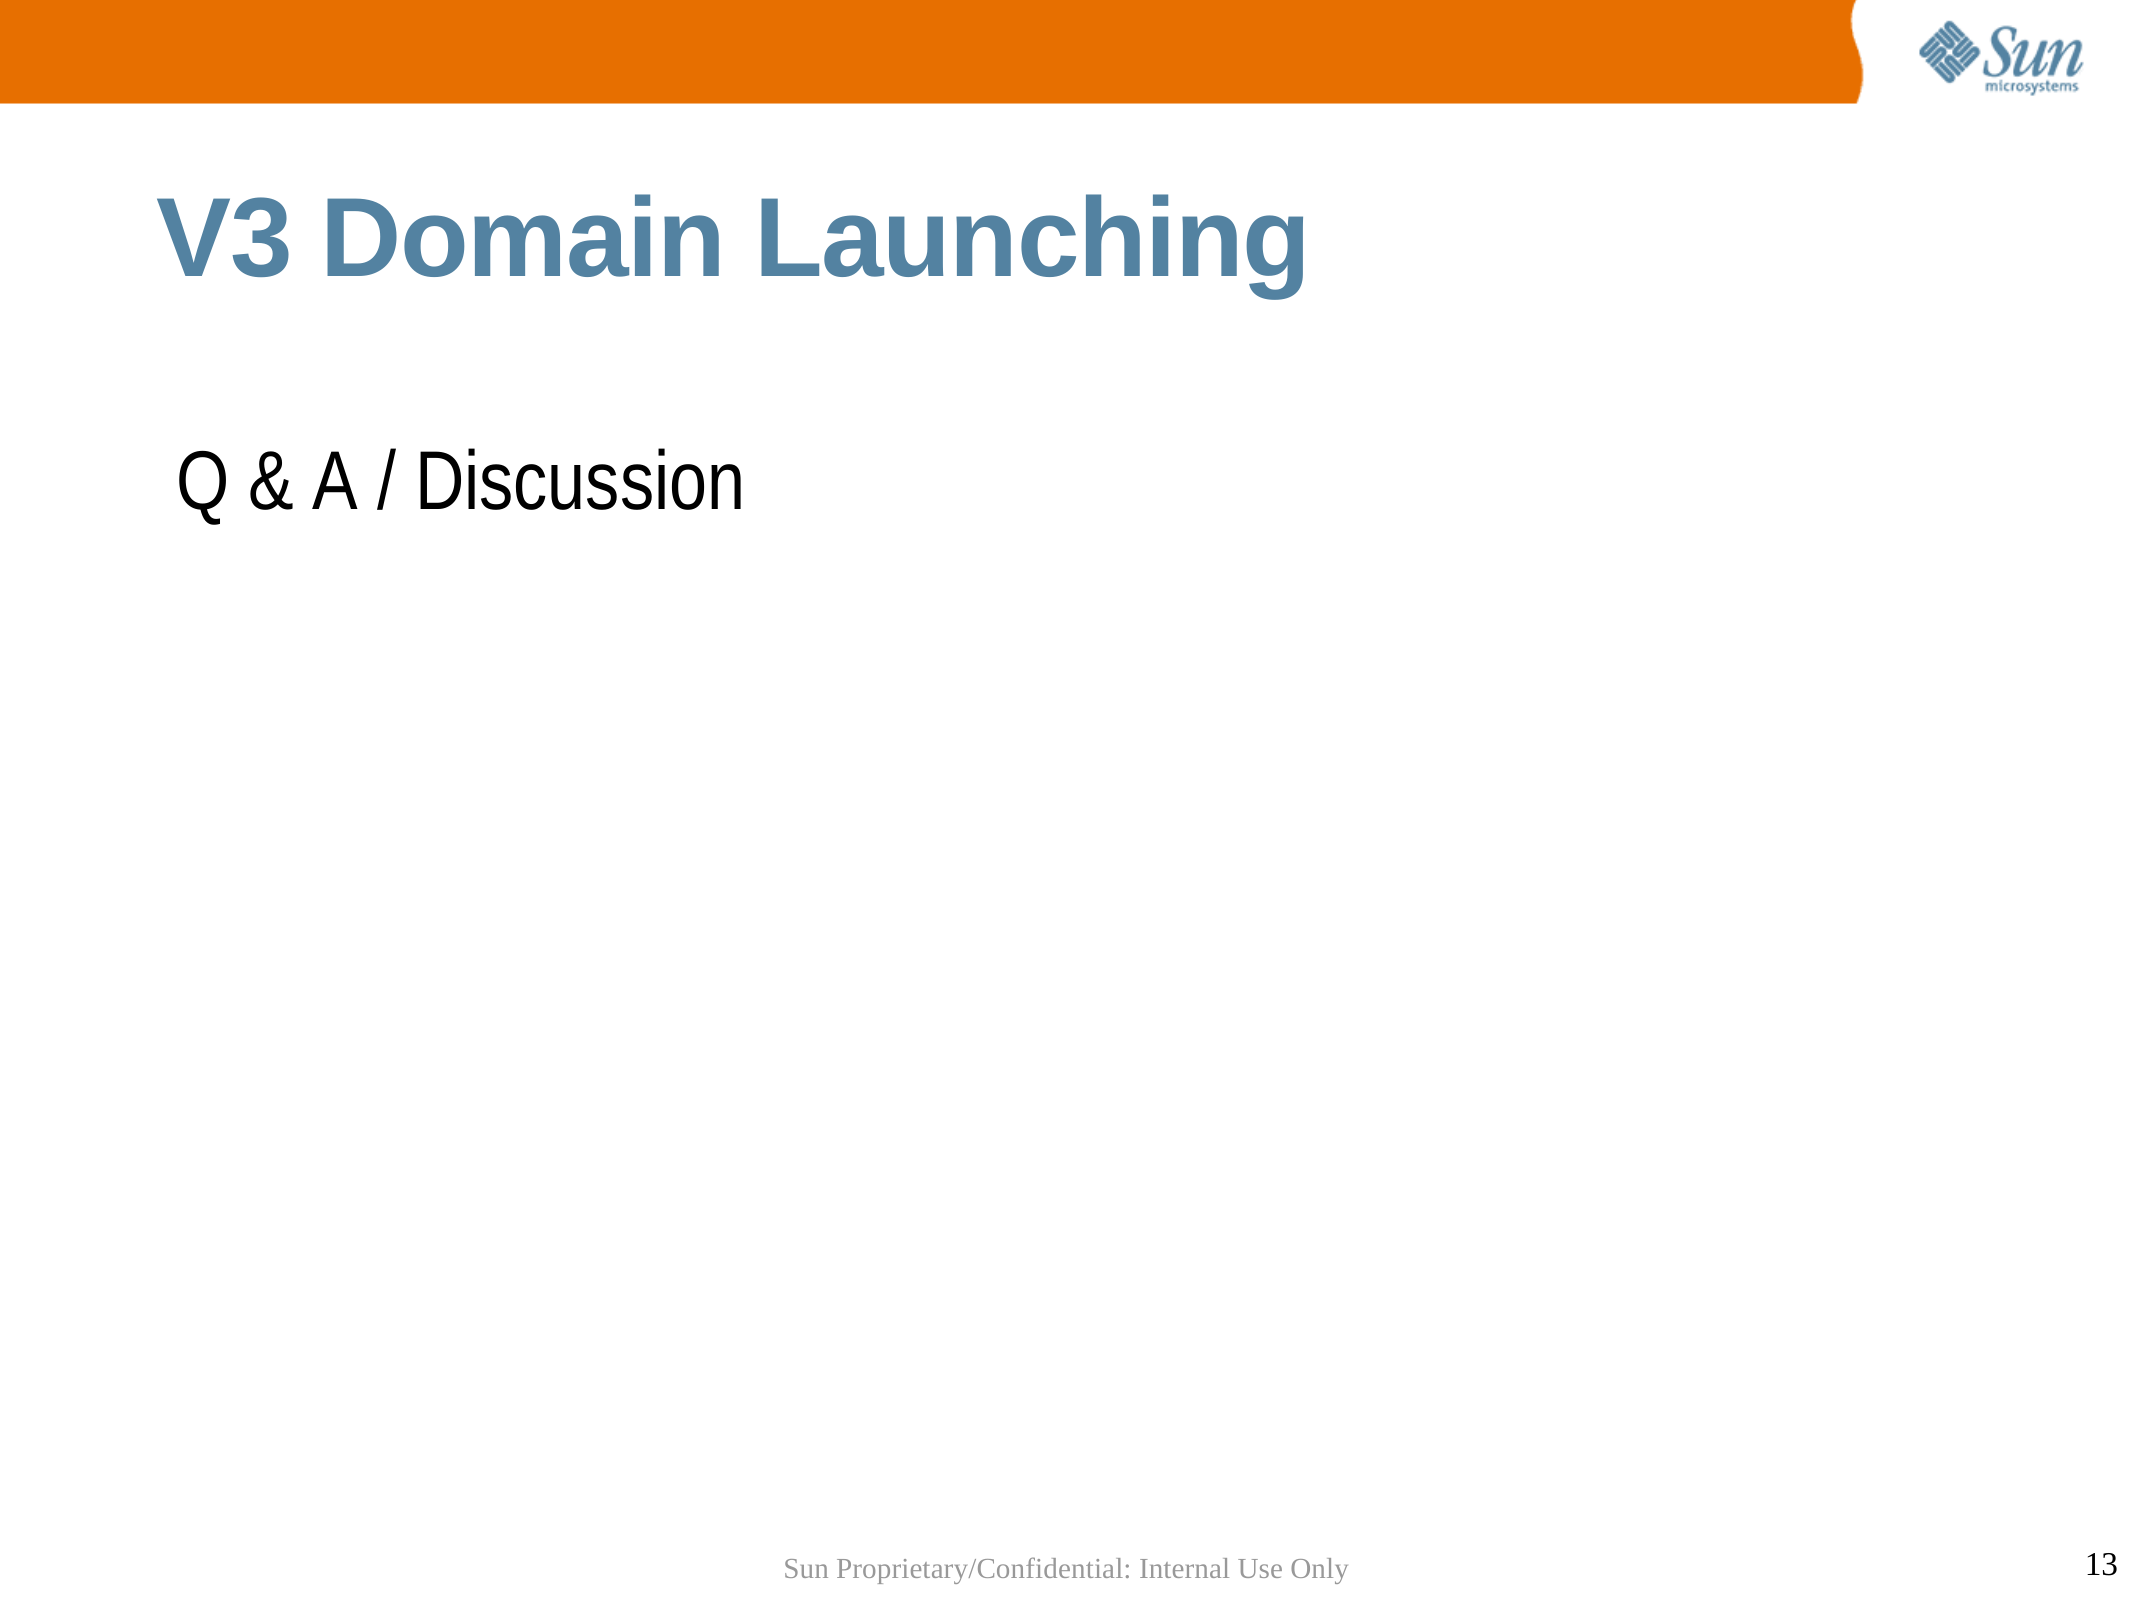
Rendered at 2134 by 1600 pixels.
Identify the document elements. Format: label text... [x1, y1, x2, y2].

picture [0, 0, 2134, 107]
list Q & A / Discussion [156, 444, 1979, 1139]
title V3 Domain Launching [156, 185, 1979, 421]
